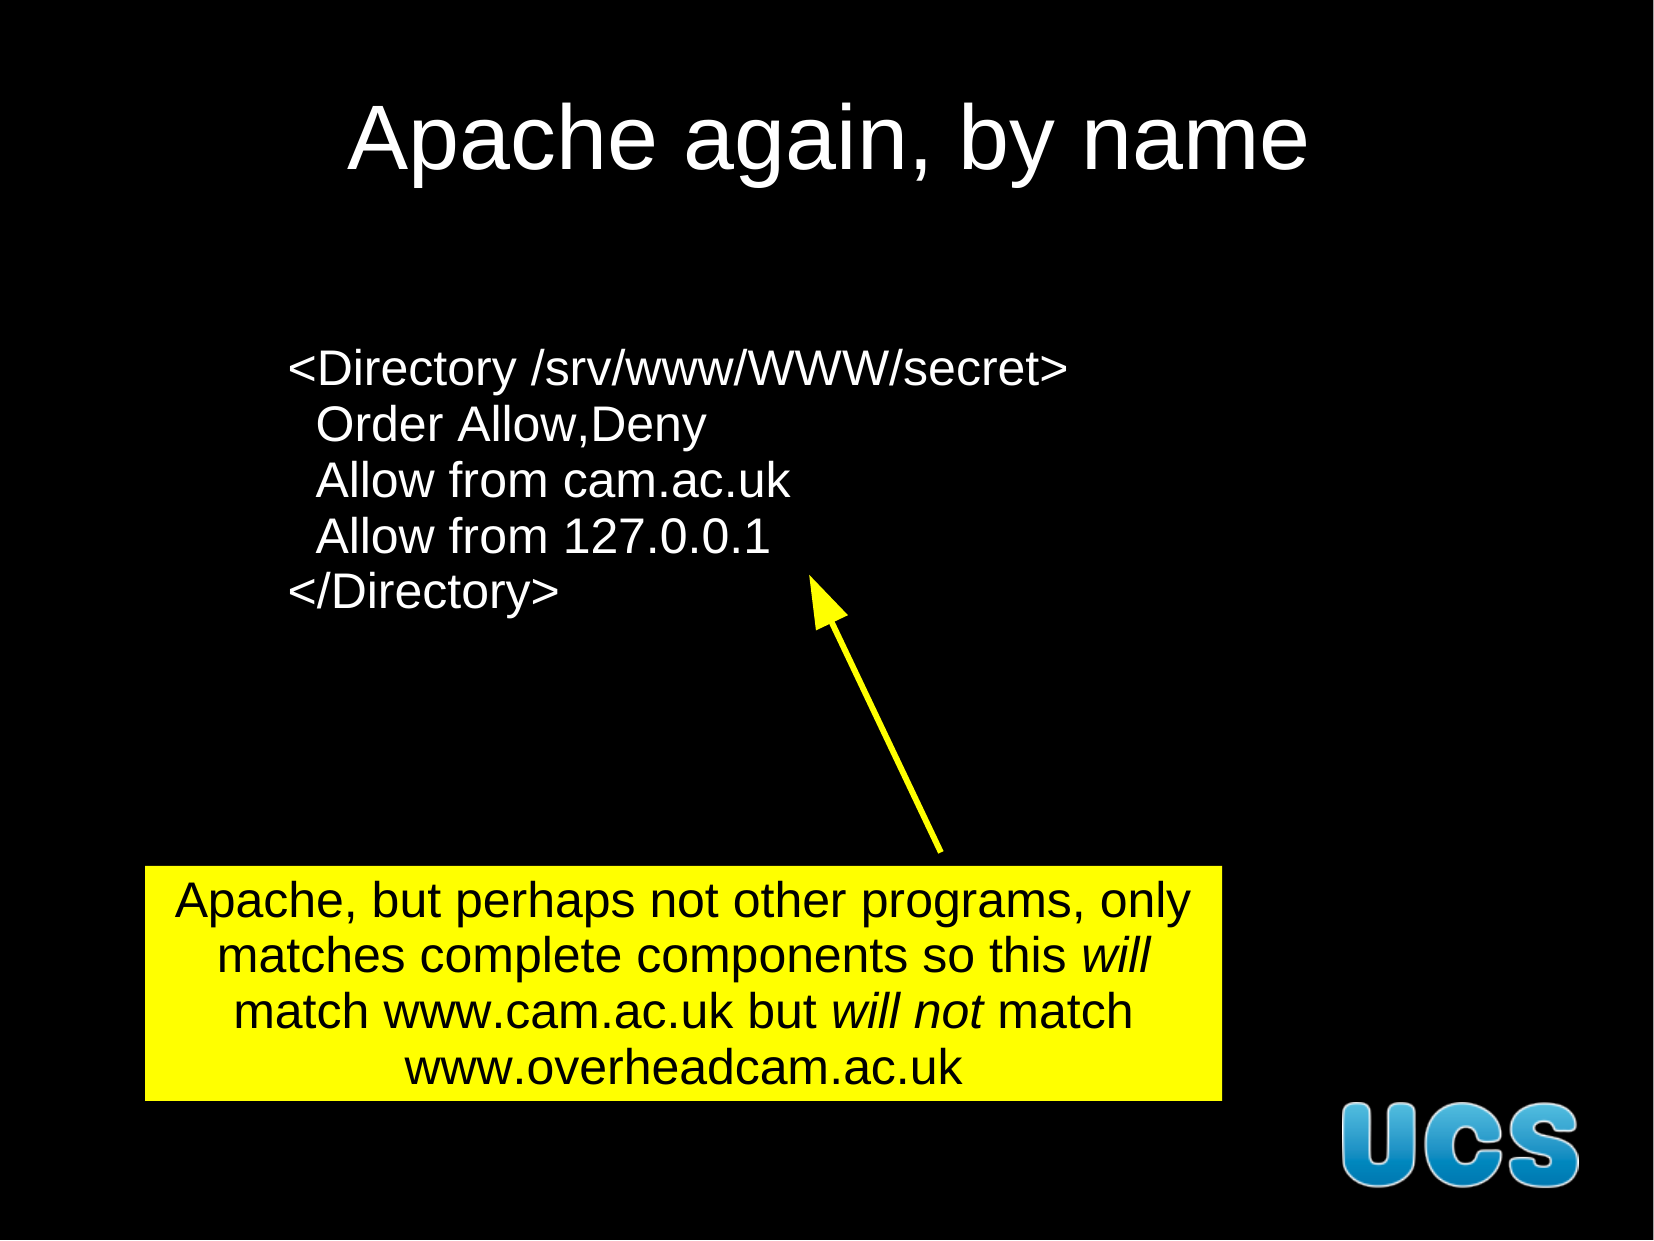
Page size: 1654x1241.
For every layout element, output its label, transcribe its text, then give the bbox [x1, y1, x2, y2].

title Apache again, by name [123, 34, 1536, 242]
text_box <Directory /srv/www/WWW/secret> Order Allow,Deny Allow from cam.ac.uk Allow from 127.0.0.1 </Directory> [281, 334, 1359, 718]
picture [1342, 1102, 1579, 1190]
text_box Apache, but perhaps not other programs, only matches complete components so this will match www.cam.ac.uk but will not match www.overheadcam.ac.uk [145, 865, 1223, 1101]
